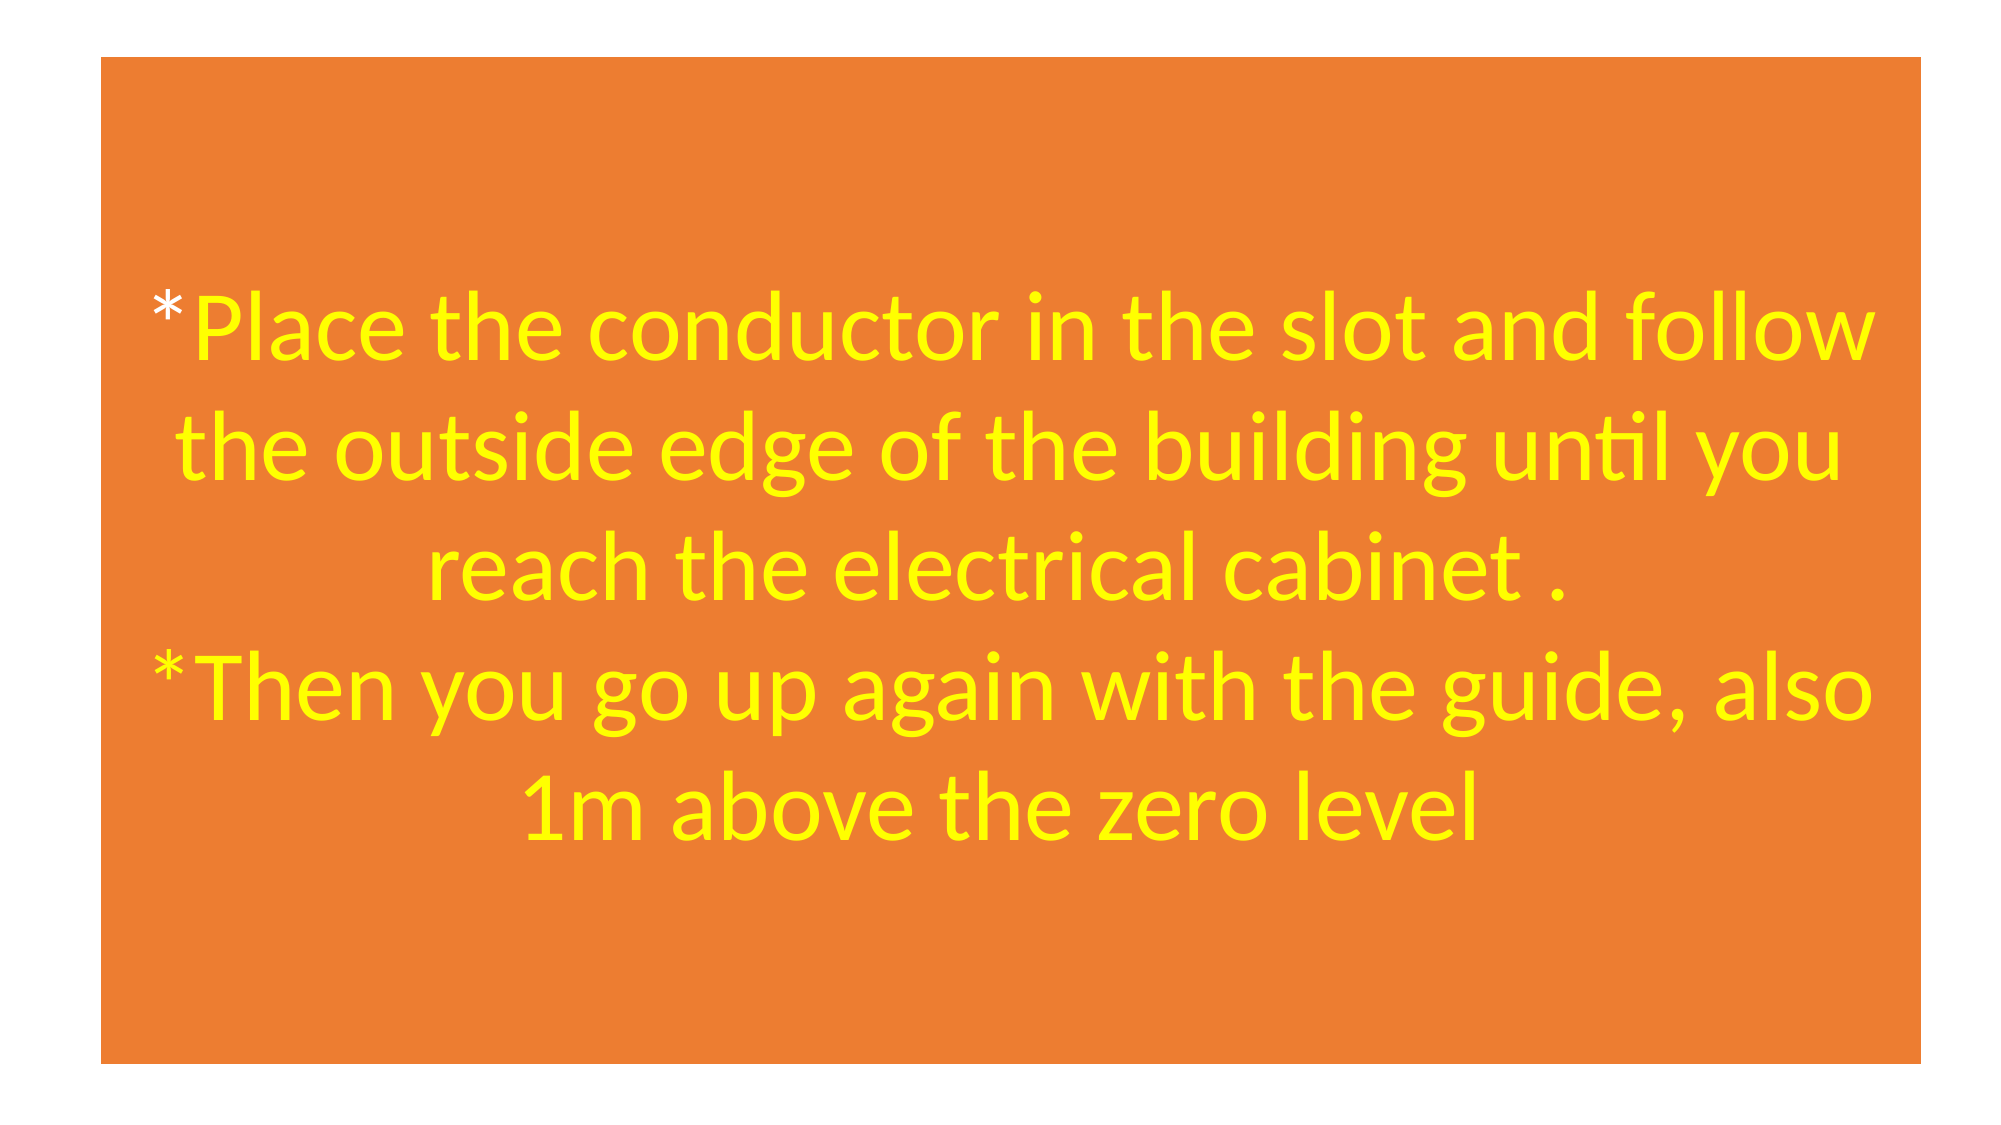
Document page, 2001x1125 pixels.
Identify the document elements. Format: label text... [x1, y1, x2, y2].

text_box *Place the conductor in the slot and follow the outside edge of the building until you reach the electrical cabinet . *Then you go up again with the guide, also 1m above the zero level [99, 55, 1922, 1066]
